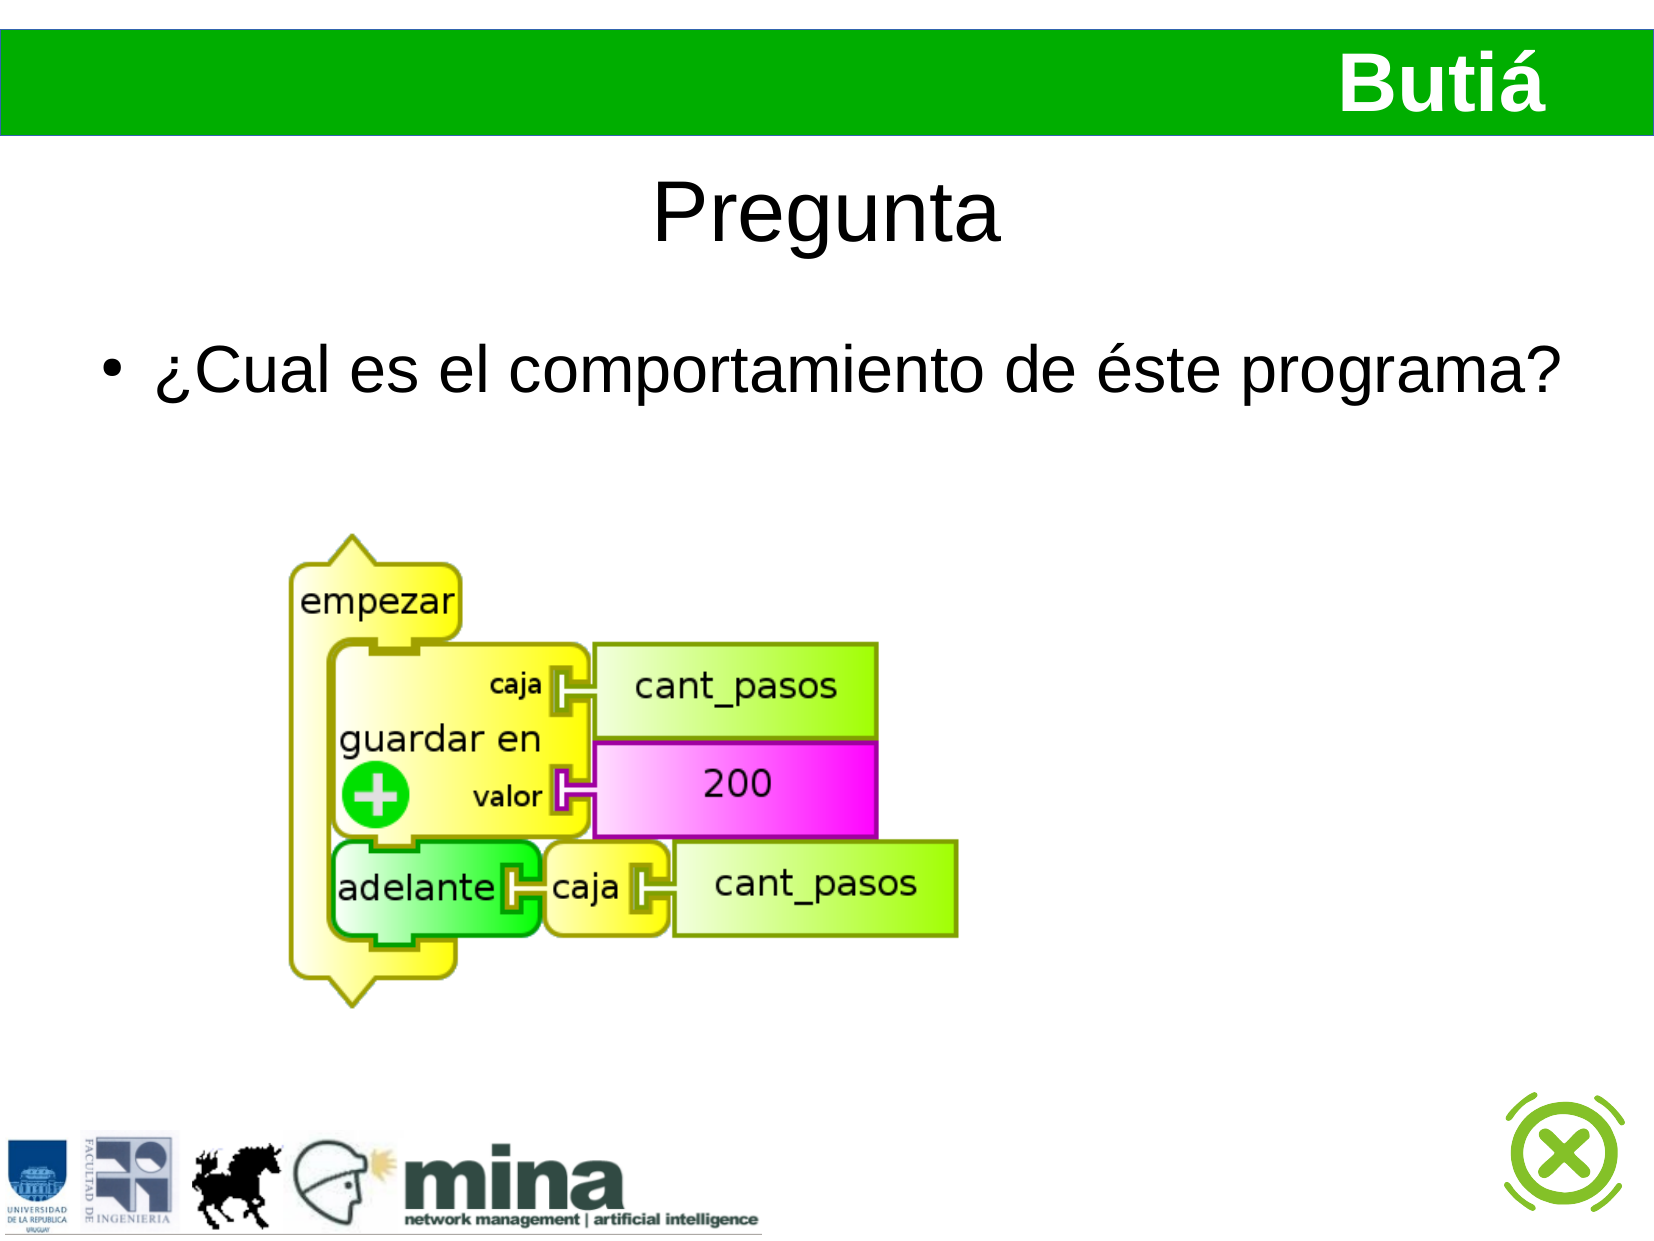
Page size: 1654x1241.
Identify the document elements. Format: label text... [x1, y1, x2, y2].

picture [5, 1130, 762, 1235]
picture [225, 509, 976, 1029]
picture [1504, 1092, 1625, 1212]
list ¿Cual es el comportamiento de éste programa? [82, 331, 1571, 1051]
title Pregunta [82, 108, 1571, 316]
